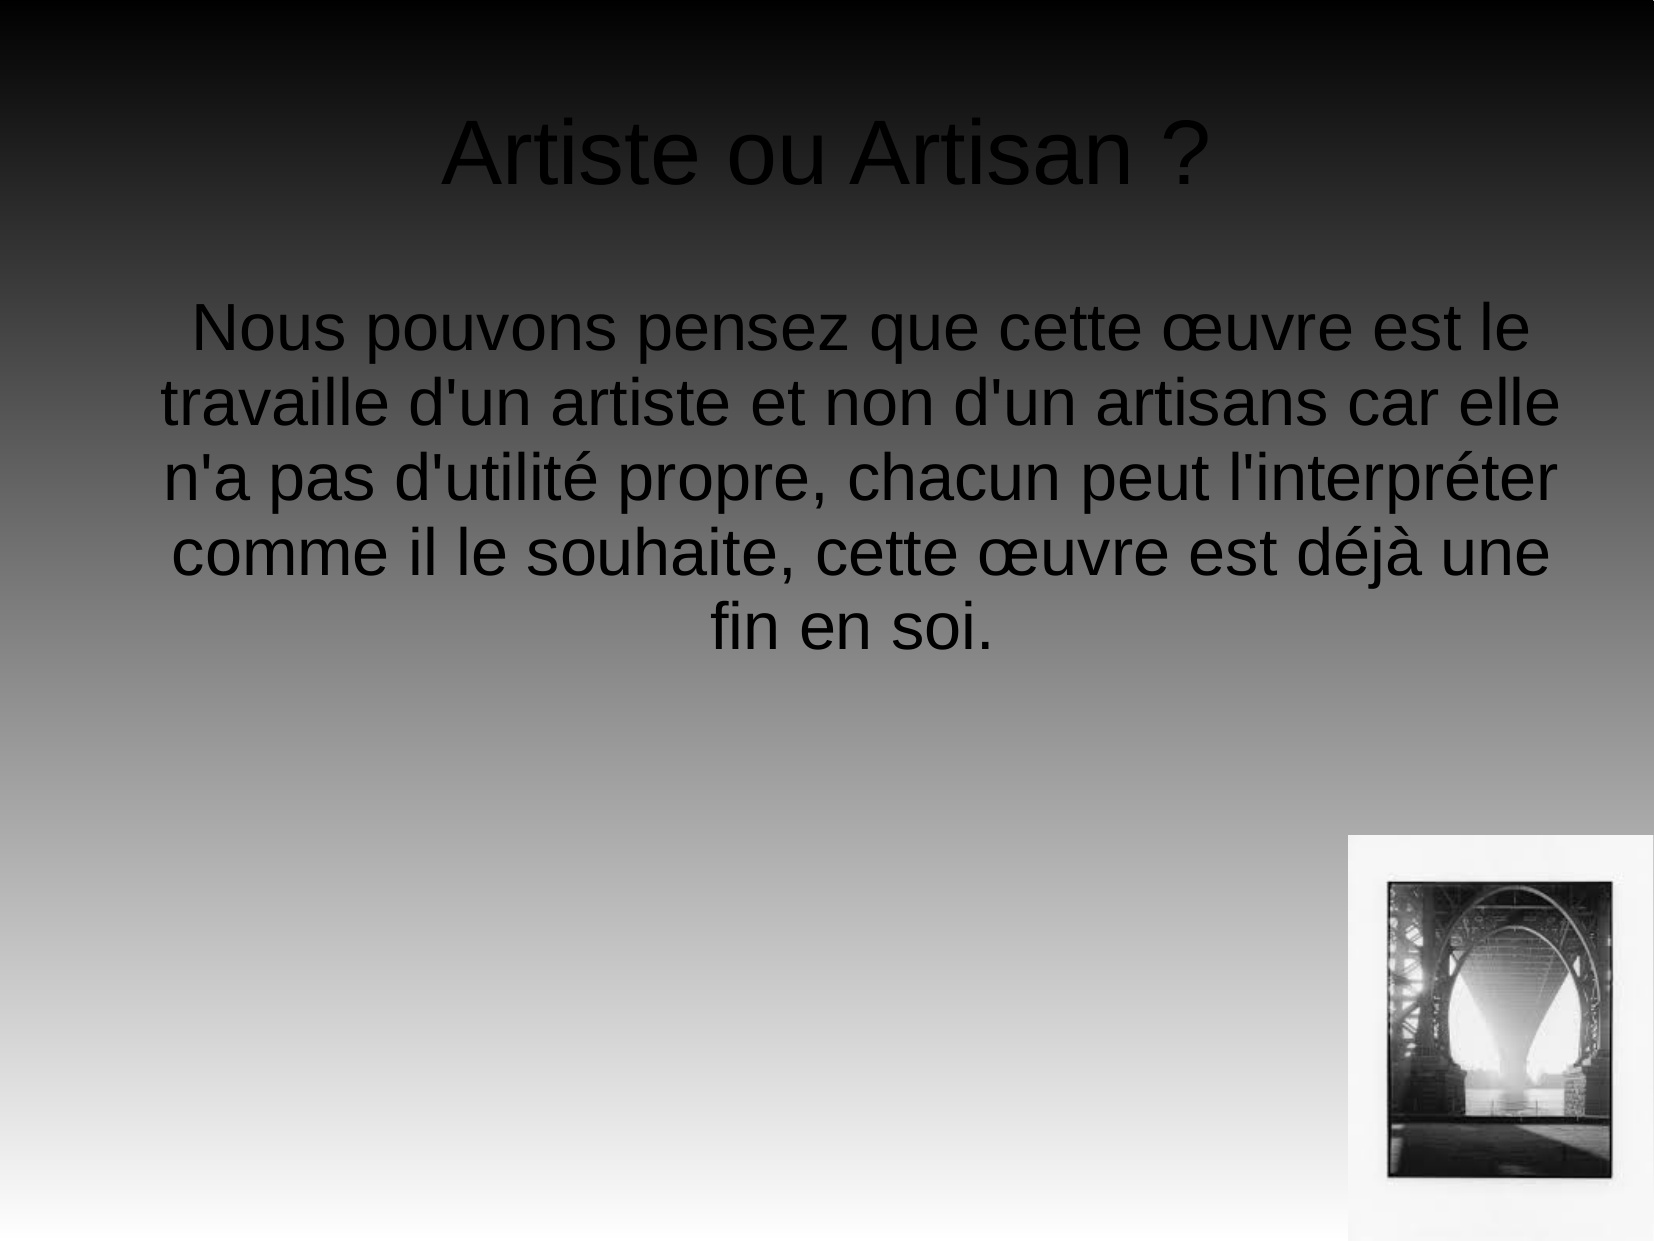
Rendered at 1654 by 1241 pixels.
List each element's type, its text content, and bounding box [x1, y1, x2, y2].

title Artiste ou Artisan ? [82, 49, 1571, 257]
picture [1348, 835, 1654, 1241]
list Nous pouvons pensez que cette œuvre est le travaille d'un artiste et non d'un artisans car elle n'a pas d'utilité propre, chacun peut l'interpréter comme il le souhaite, cette œuvre est déjà une fin en soi. [82, 290, 1571, 1109]
